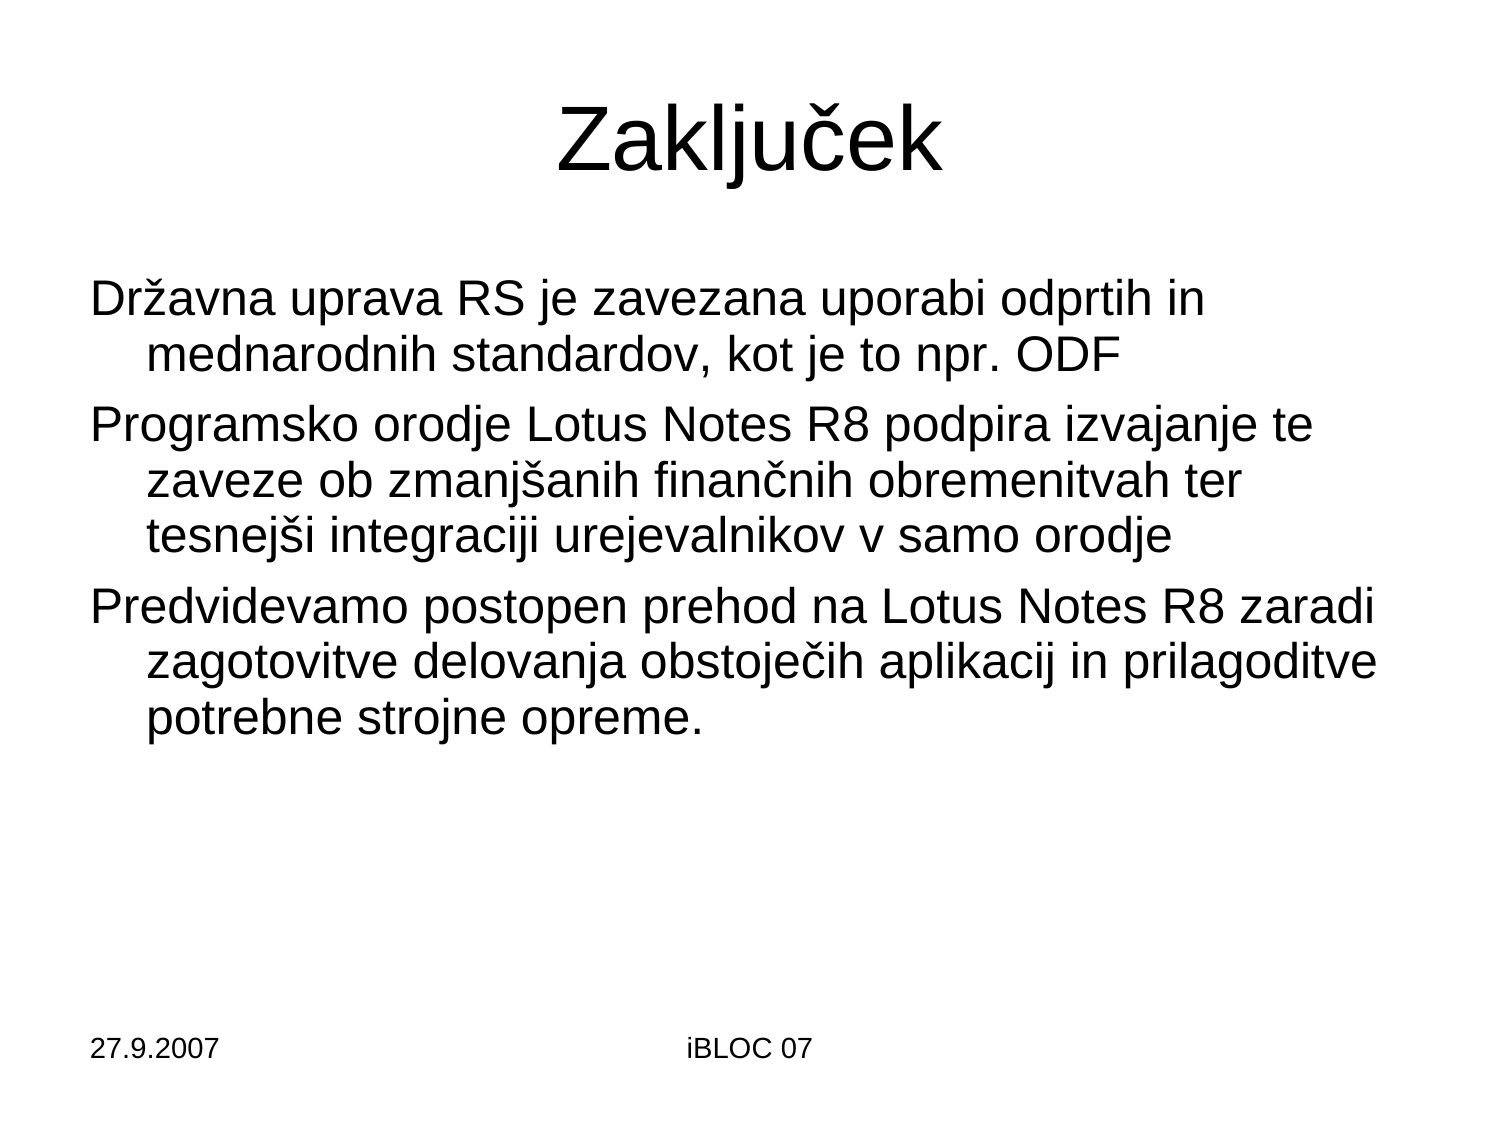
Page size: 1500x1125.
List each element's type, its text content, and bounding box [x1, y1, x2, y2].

list Državna uprava RS je zavezana uporabi odprtih in mednarodnih standardov, kot je to npr. ODF Programsko orodje Lotus Notes R8 podpira izvajanje te zaveze ob zmanjšanih finančnih obremenitvah ter tesnejši integraciji urejevalnikov v samo orodje Predvidevamo postopen prehod na Lotus Notes R8 zaradi zagotovitve delovanja obstoječih aplikacij in prilagoditve potrebne strojne opreme. [75, 262, 1436, 1006]
title Zaključek [75, 45, 1426, 233]
